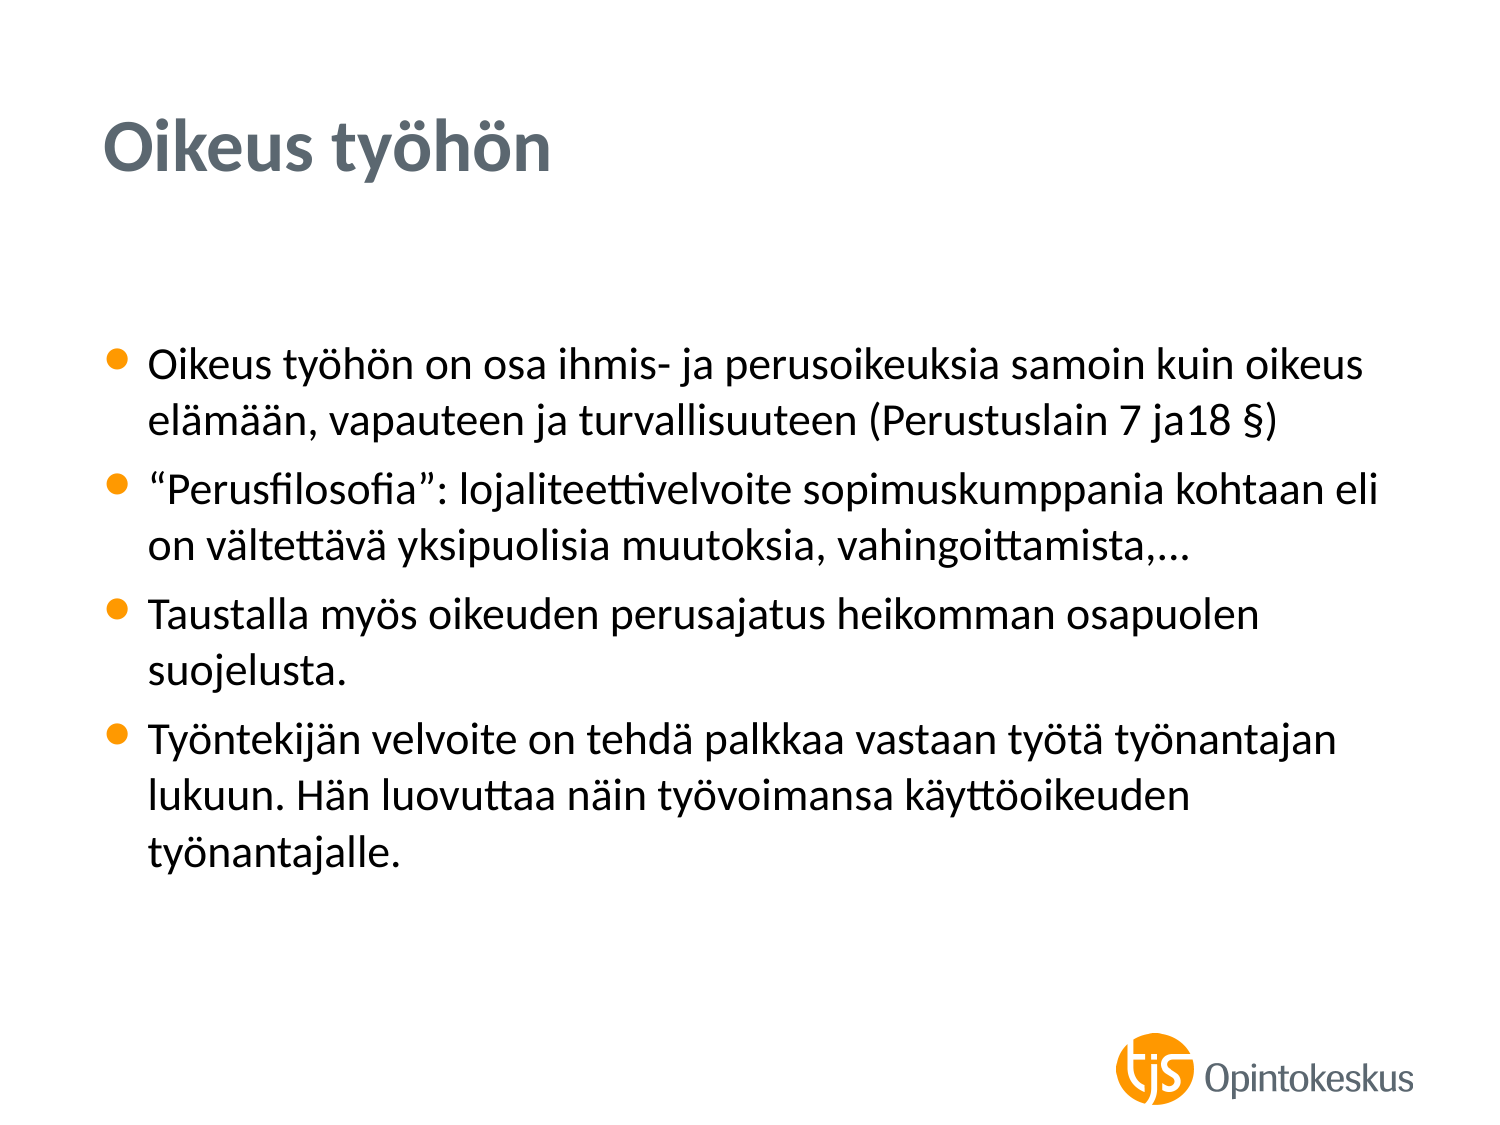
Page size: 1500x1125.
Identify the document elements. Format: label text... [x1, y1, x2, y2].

list Oikeus työhön on osa ihmis- ja perusoikeuksia samoin kuin oikeus elämään, vapauteen ja turvallisuuteen (Perustuslain 7 ja18 §) “Perusfilosofia”: lojaliteettivelvoite sopimuskumppania kohtaan eli on vältettävä yksipuolisia muutoksia, vahingoittamista,... Taustalla myös oikeuden perusajatus heikomman osapuolen suojelusta. Työntekijän velvoite on tehdä palkkaa vastaan työtä työnantajan lukuun. Hän luovuttaa näin työvoimansa käyttöoikeuden työnantajalle. [88, 324, 1412, 1004]
picture [1116, 1033, 1413, 1105]
title Oikeus työhön [88, 88, 1412, 266]
